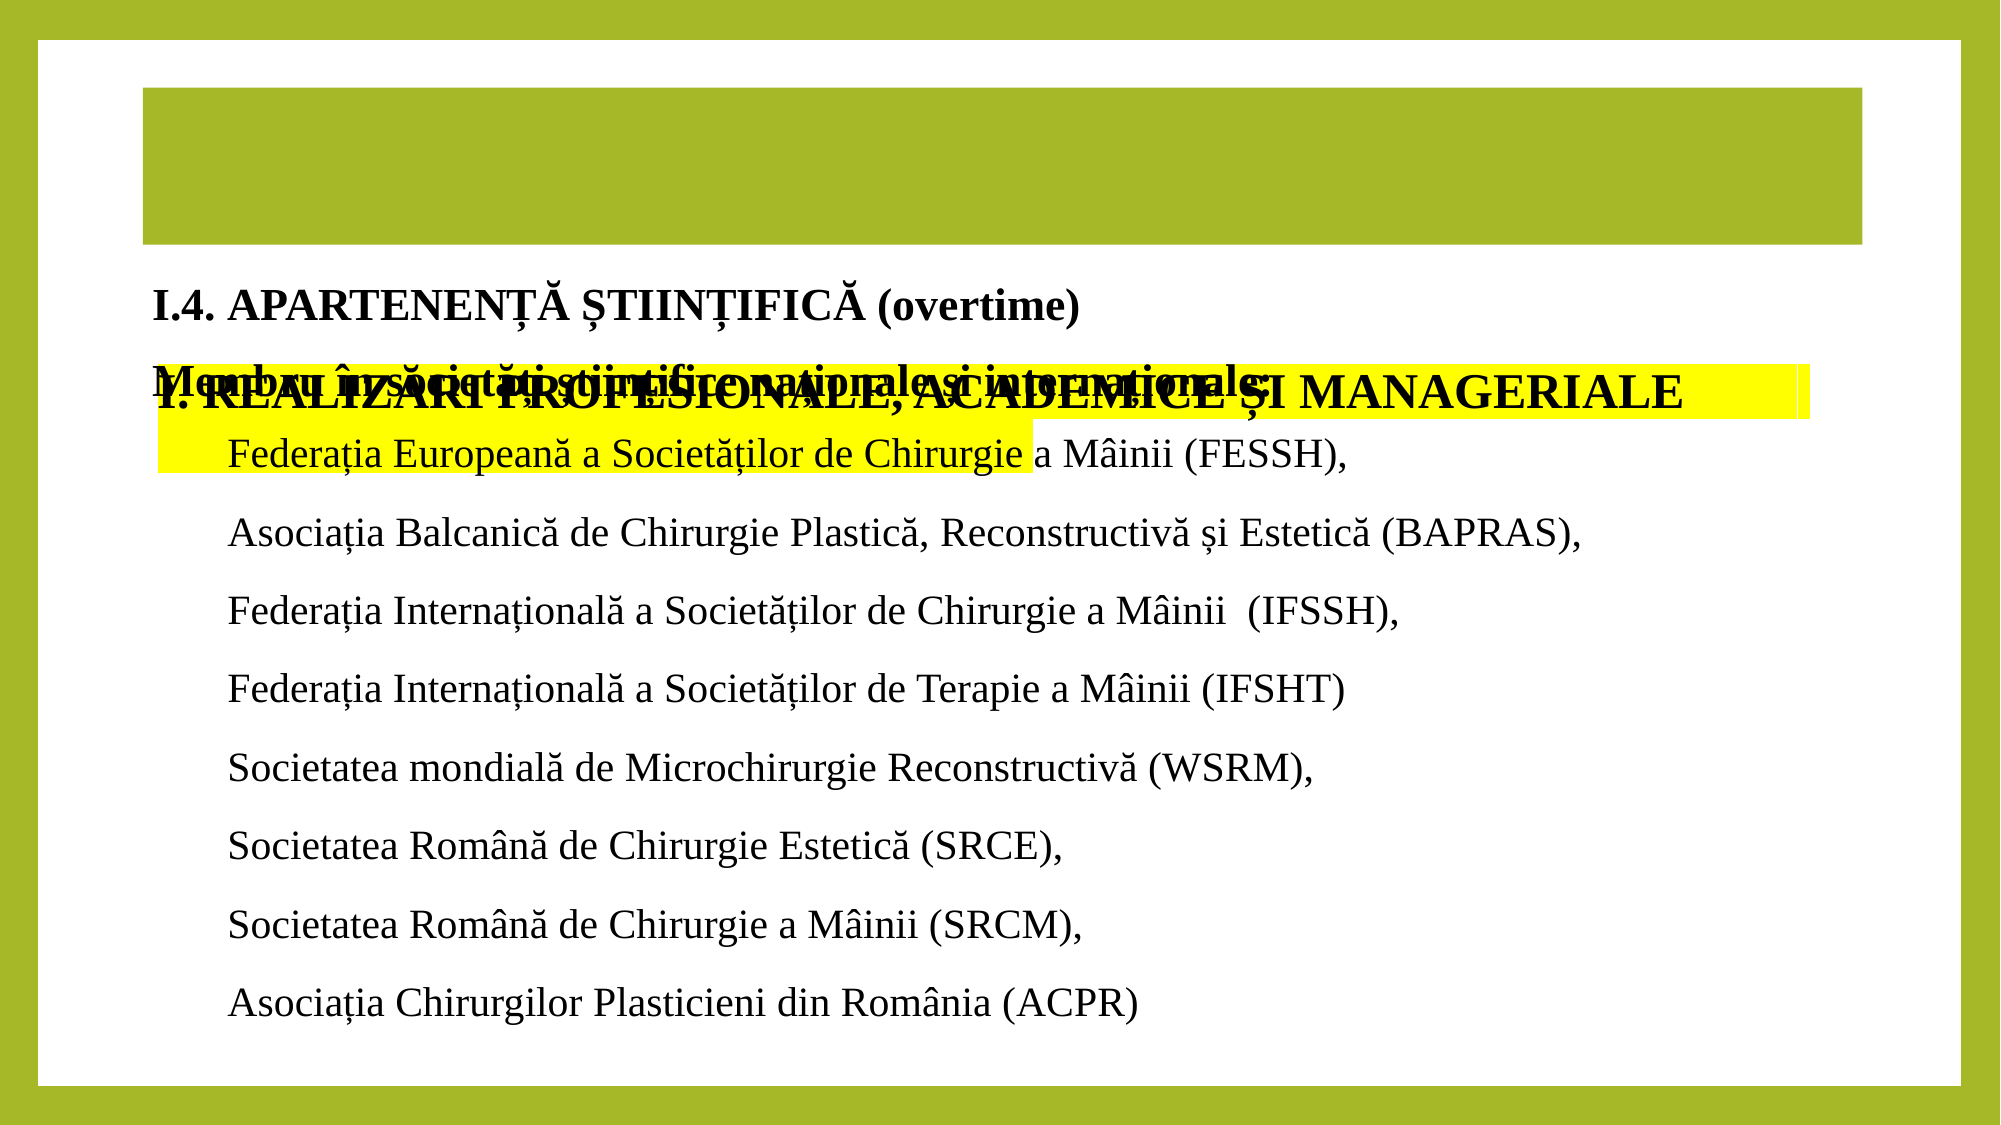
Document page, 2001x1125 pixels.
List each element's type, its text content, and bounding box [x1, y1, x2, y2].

list I.4. APARTENENȚĂ ȘTIINȚIFICĂ (overtime) Membru în societăți științifice naționale și internaționale: Federația Europeană a Societăților de Chirurgie a Mâinii (FESSH), Asociația Balcanică de Chirurgie Plastică, Reconstructivă și Estetică (BAPRAS), Federația Internațională a Societăților de Chirurgie a Mâinii (IFSSH), Federația Internațională a Societăților de Terapie a Mâinii (IFSHT) Societatea mondială de Microchirurgie Reconstructivă (WSRM), Societatea Română de Chirurgie Estetică (SRCE), Societatea Română de Chirurgie a Mâinii (SRCM), Asociația Chirurgilor Plasticieni din România (ACPR) [137, 244, 1963, 1059]
title I. REALIZĂRI PROFESIONALE, ACADEMICE ȘI MANAGERIALE [142, 87, 1863, 244]
